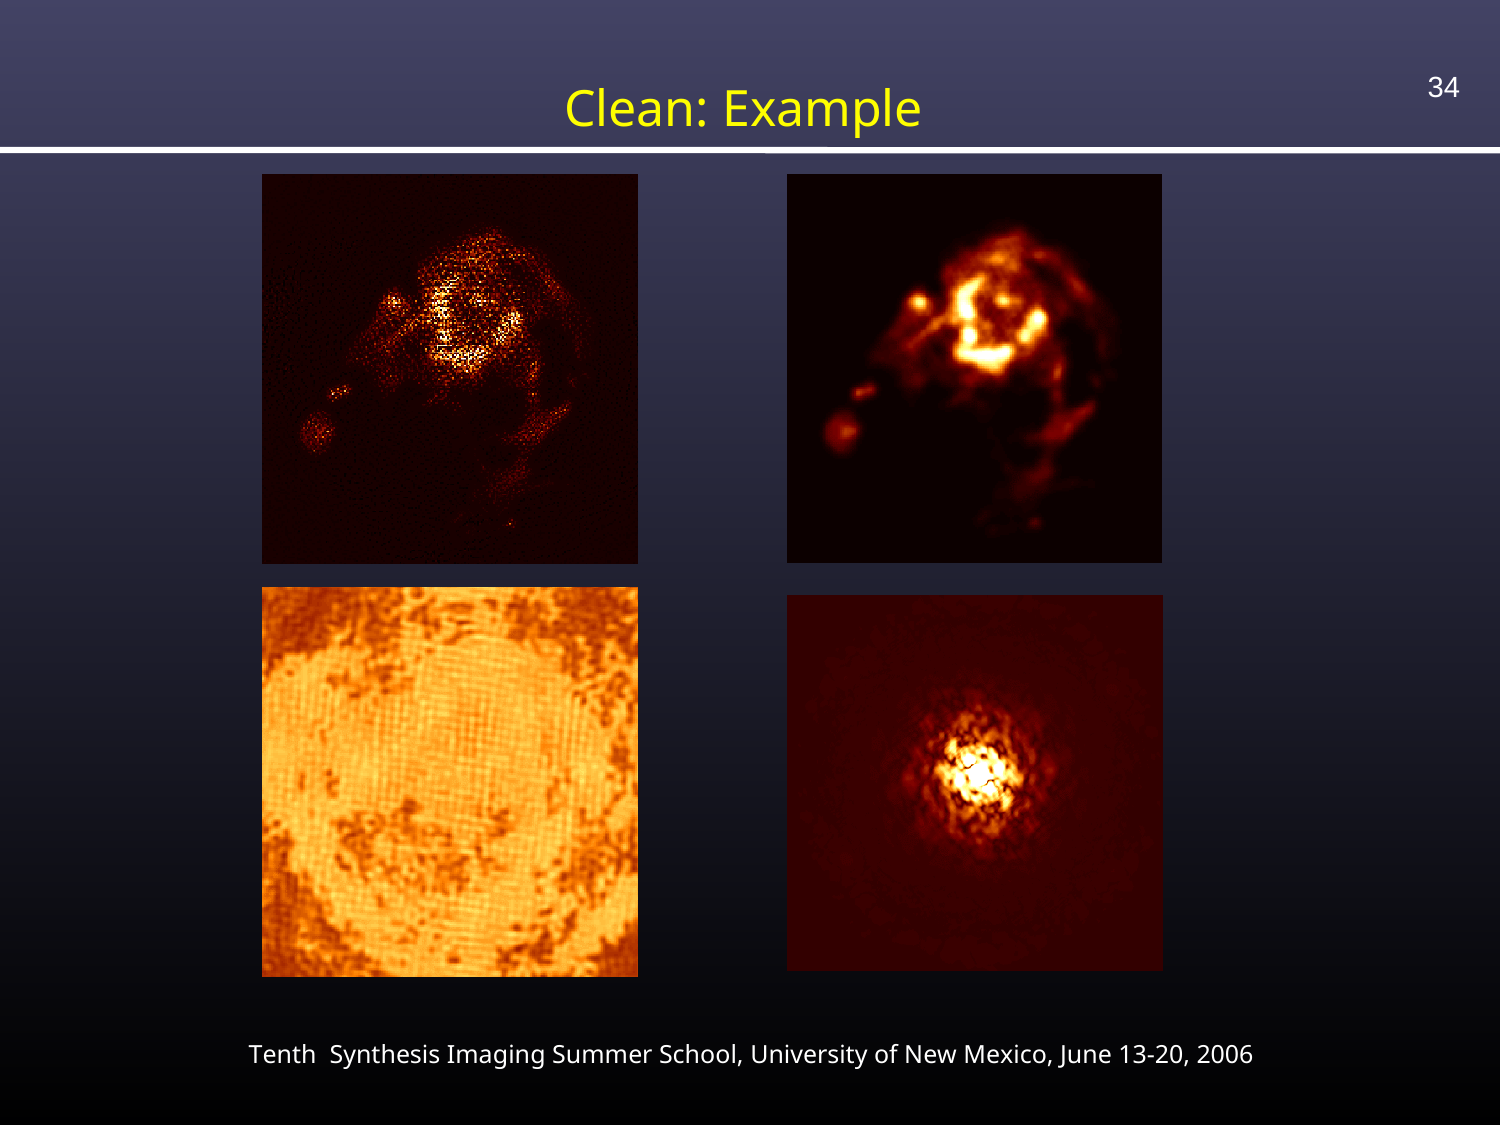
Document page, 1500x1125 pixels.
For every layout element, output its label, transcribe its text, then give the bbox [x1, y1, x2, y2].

picture [787, 174, 1162, 563]
title Clean: Example [112, 62, 1375, 151]
picture [262, 174, 638, 564]
picture [262, 587, 638, 977]
picture [787, 595, 1163, 971]
